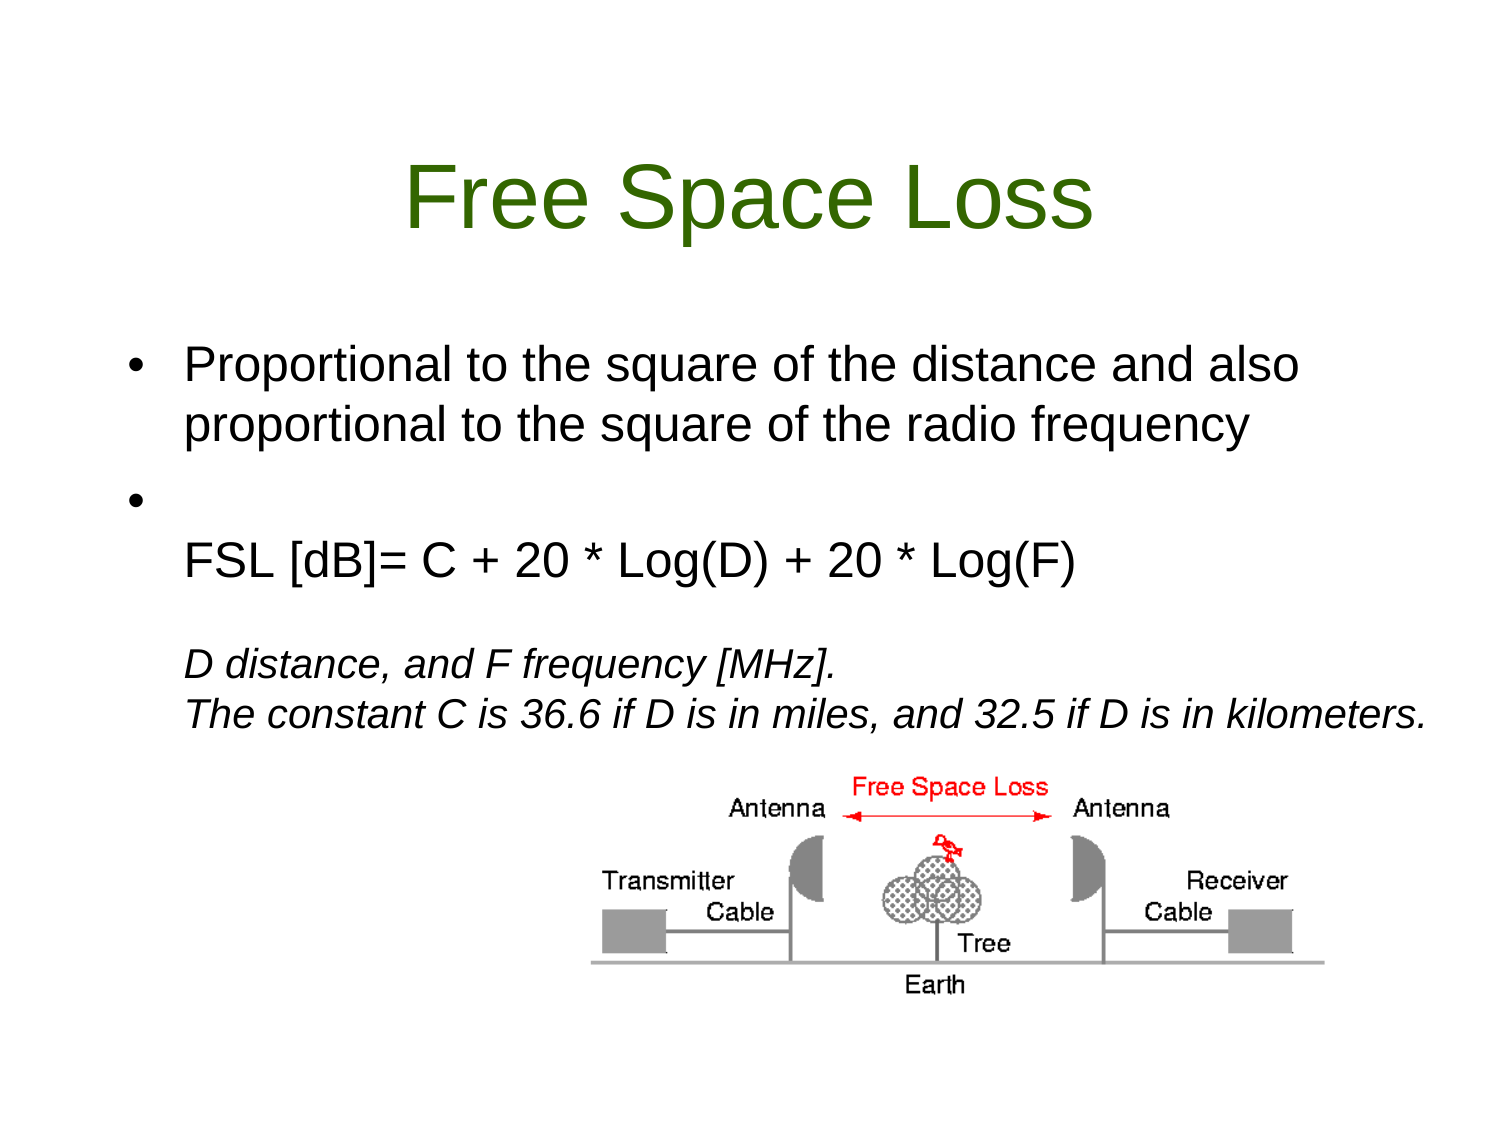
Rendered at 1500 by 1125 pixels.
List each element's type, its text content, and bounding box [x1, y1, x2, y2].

title Free Space Loss [112, 79, 1388, 309]
list Proportional to the square of the distance and also proportional to the square of the radio frequency FSL [dB]= C + 20 * Log(D) + 20 * Log(F) D distance, and F frequency [MHz]. The constant C is 36.6 if D is in miles, and 32.5 if D is in kilometers. [112, 324, 1455, 1000]
picture [586, 773, 1331, 1002]
